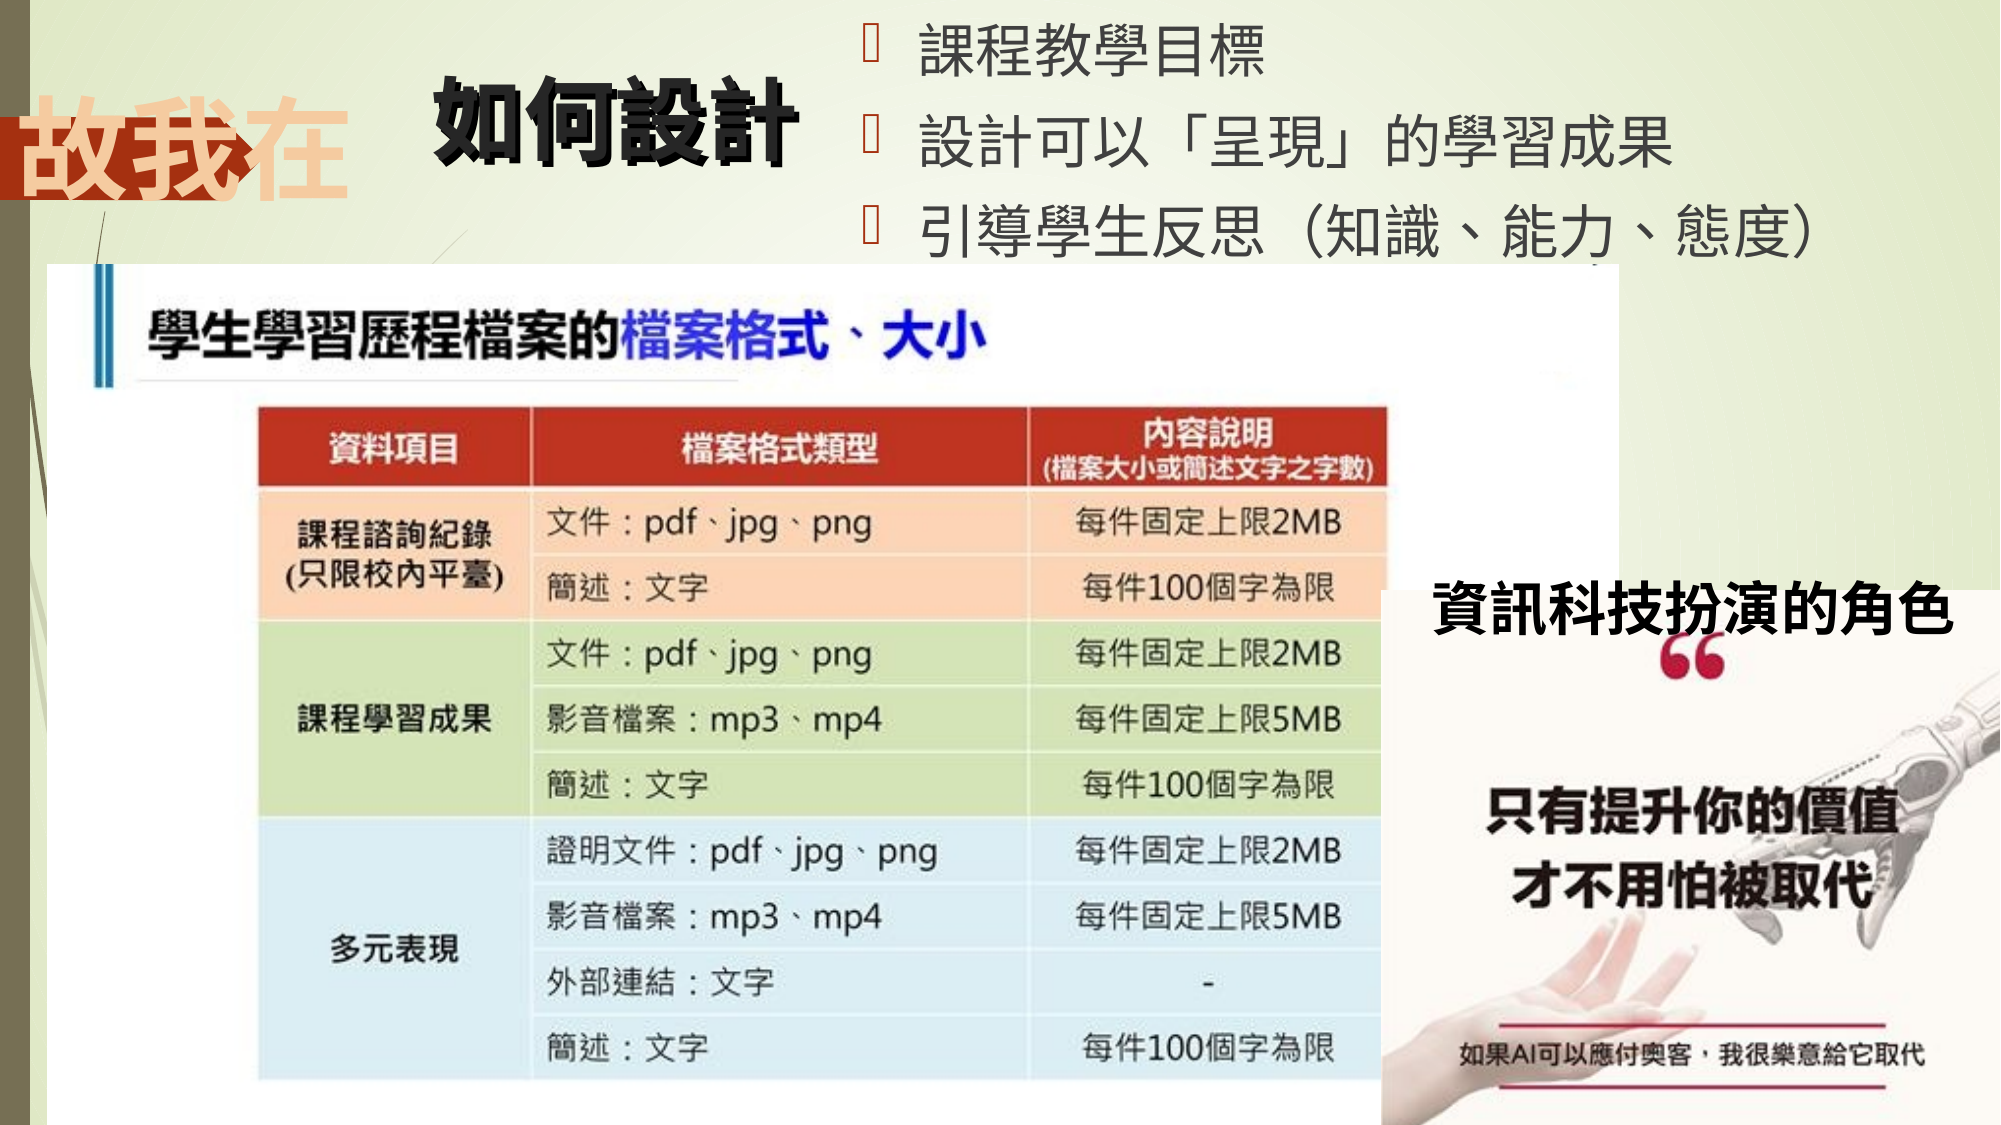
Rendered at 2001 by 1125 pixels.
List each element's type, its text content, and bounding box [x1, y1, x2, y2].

title 如何設計 [416, 54, 846, 264]
list 課程教學目標 設計可以「呈現」的學習成果 引導學生反思（知識、能力、態度） [846, 6, 2000, 564]
text_box 故我在 [2, 71, 369, 221]
picture [47, 264, 2000, 1125]
text_box 資訊科技扮演的角色 [1416, 564, 2000, 651]
